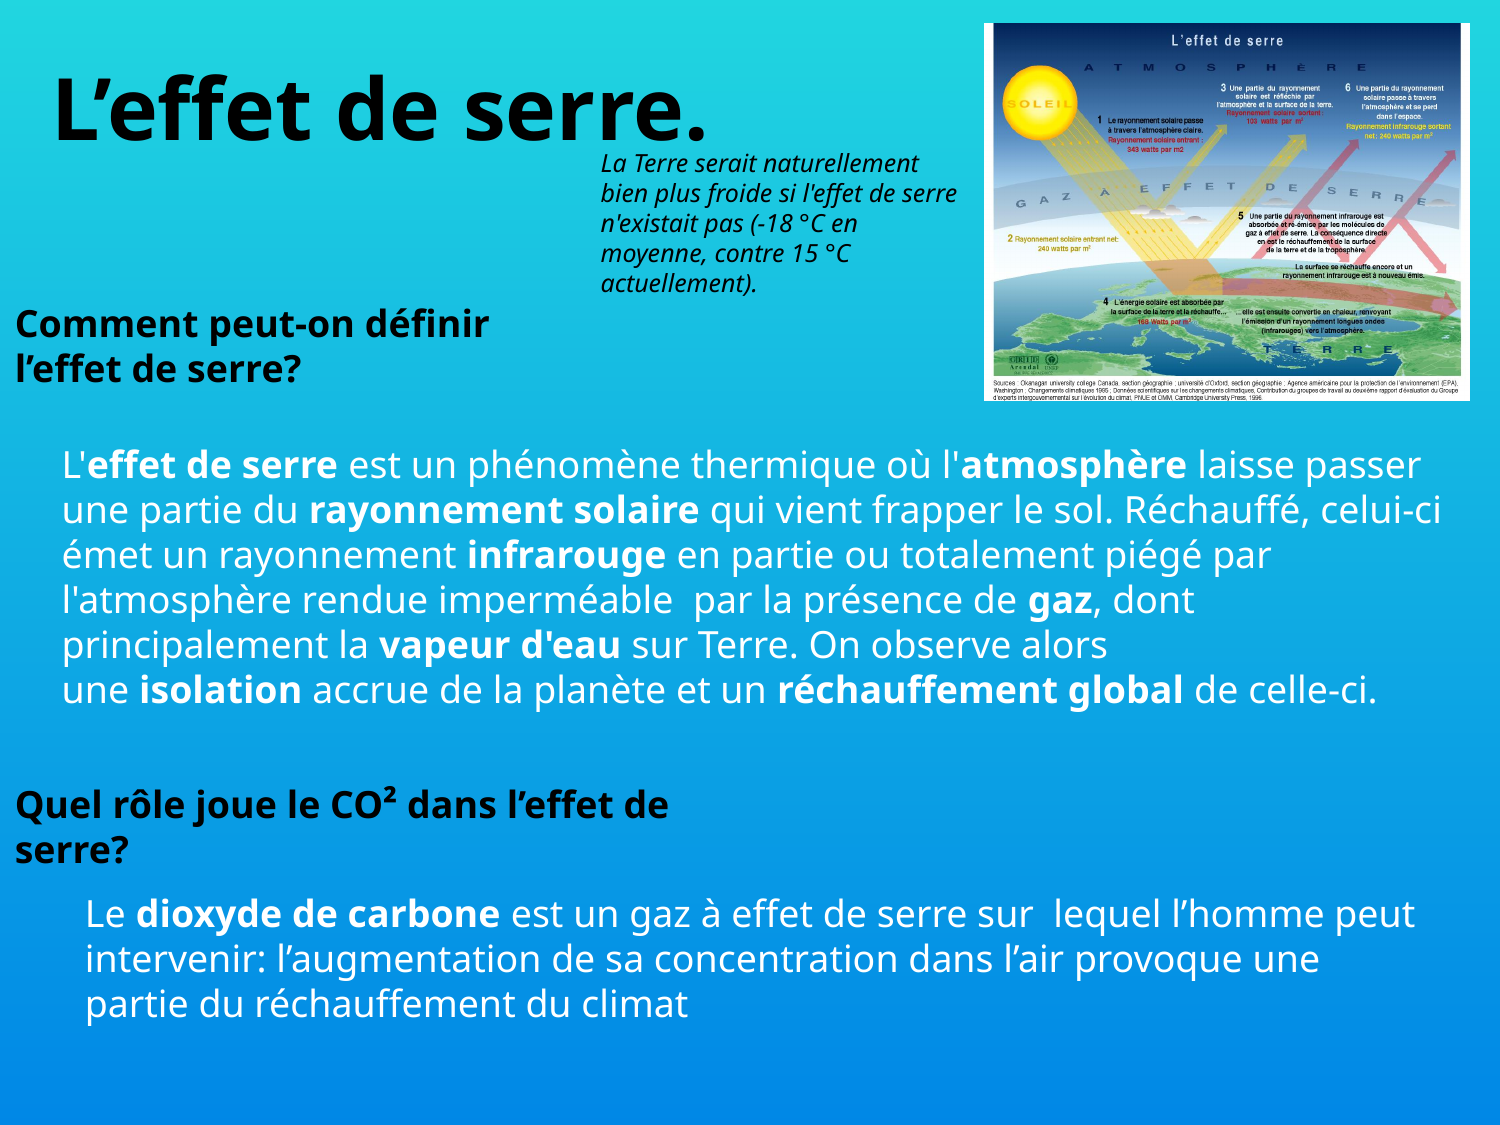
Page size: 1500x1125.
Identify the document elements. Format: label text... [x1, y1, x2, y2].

text_box Quel rôle joue le CO² dans l’effet de serre? [0, 773, 727, 879]
text_box Le dioxyde de carbone est un gaz à effet de serre sur lequel l’homme peut intervenir: l’augmentation de sa concentration dans l’air provoque une partie du réchauffement du climat [70, 882, 1442, 1078]
title L’effet de serre. [35, 0, 727, 213]
text_box La Terre serait naturellement bien plus froide si l'effet de serre n'existait pas (-18 °C en moyenne, contre 15 °C actuellement). [585, 140, 985, 306]
text_box L'effet de serre est un phénomène thermique où l'atmosphère laisse passer une partie du rayonnement solaire qui vient frapper le sol. Réchauffé, celui-ci émet un rayonnement infrarouge en partie ou totalement piégé par l'atmosphère rendue imperméable par la présence de gaz, dont principalement la vapeur d'eau sur Terre. On observe alors une isolation accrue de la planète et un réchauffement global de celle-ci. [46, 433, 1465, 719]
picture [984, 23, 1470, 401]
text_box Comment peut-on définir l’effet de serre? [0, 292, 598, 398]
